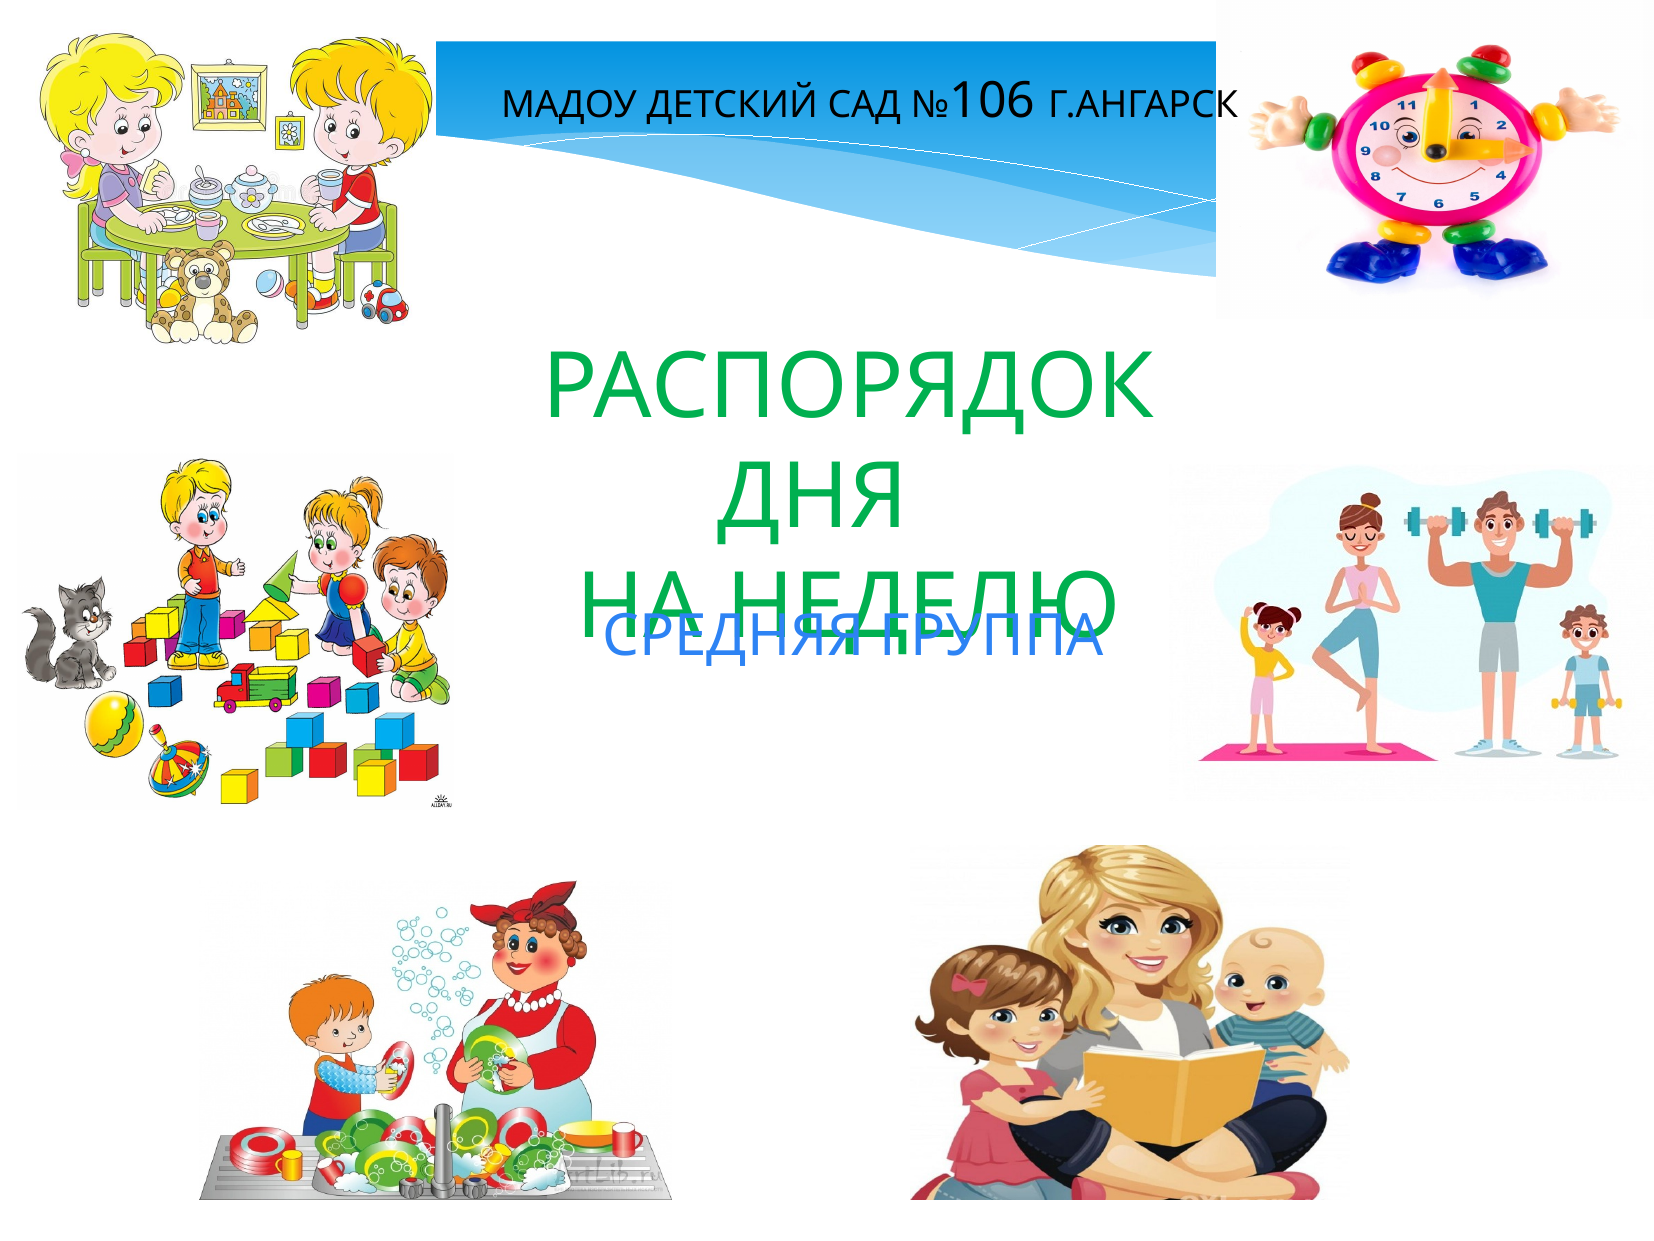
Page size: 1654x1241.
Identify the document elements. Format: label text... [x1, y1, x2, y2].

picture [17, 453, 454, 810]
picture [910, 845, 1350, 1201]
picture [1216, 0, 1654, 319]
picture [1169, 464, 1654, 801]
text_box РАСПОРЯДОК ДНЯ НА НЕДЕЛЮ [435, 318, 1262, 663]
text_box СРЕДНЯЯ ГРУППА [587, 590, 1119, 675]
text_box МАДОУ ДЕТСКИЙ САД №106 Г.АНГАРСК [486, 60, 1253, 135]
picture [35, 29, 436, 348]
picture [199, 880, 672, 1201]
